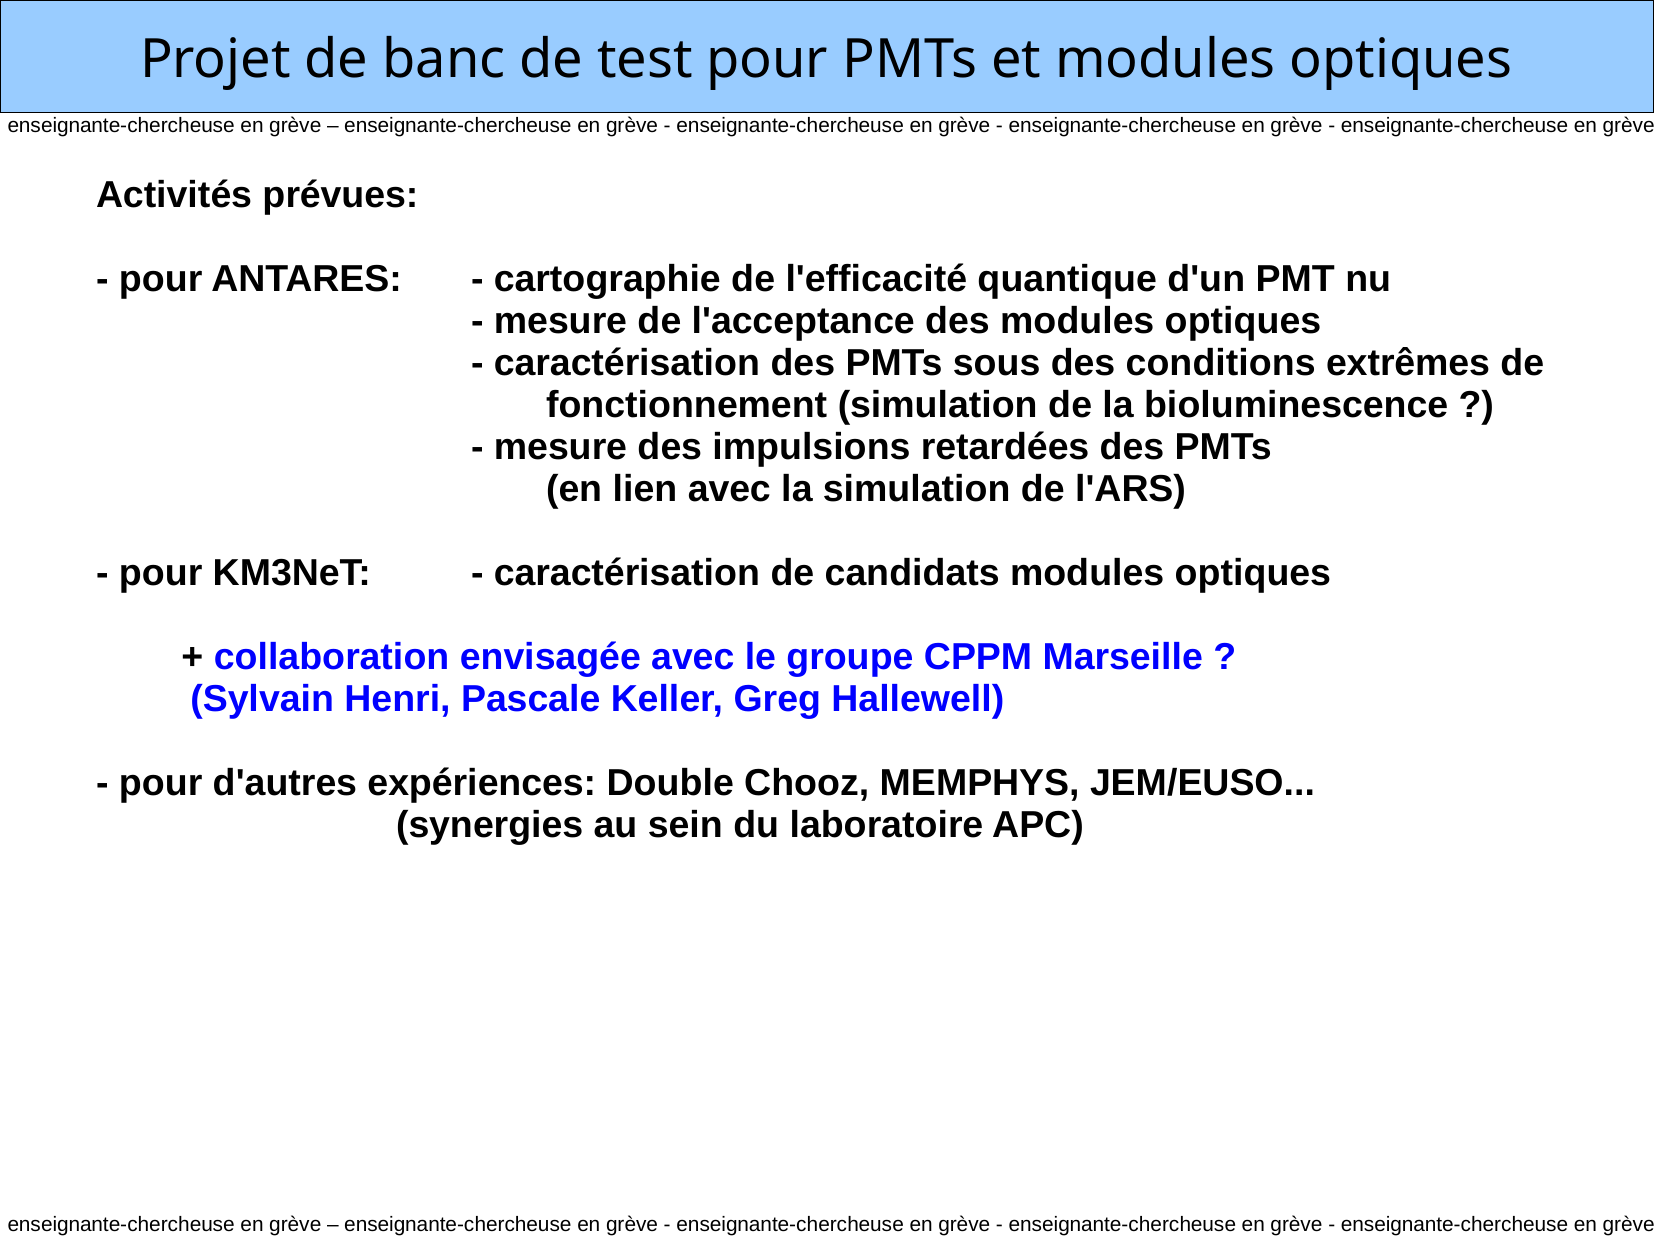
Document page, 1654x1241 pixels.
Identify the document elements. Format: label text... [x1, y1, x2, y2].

text_box Projet de banc de test pour PMTs et modules optiques [0, 0, 1654, 106]
text_box Activités prévues: - pour ANTARES: - cartographie de l'efficacité quantique d'un PMT nu - mesure de l'acceptance des modules optiques - caractérisation des PMTs sous des conditions extrêmes de fonctionnement (simulation de la bioluminescence ?) - mesure des impulsions retardées des PMTs (en lien avec la simulation de l'ARS) - pour KM3NeT: - caractérisation de candidats modules optiques + collaboration envisagée avec le groupe CPPM Marseille ? (Sylvain Henri, Pascale Keller, Greg Hallewell) - pour d'autres expériences: Double Chooz, MEMPHYS, JEM/EUSO... (synergies au sein du laboratoire APC) [81, 165, 1561, 1006]
text_box enseignante-chercheuse en grève – enseignante-chercheuse en grève - enseignante-chercheuse en grève - enseignante-chercheuse en grève - enseignante-chercheuse en grève - [0, 106, 1654, 148]
text_box enseignante-chercheuse en grève – enseignante-chercheuse en grève - enseignante-chercheuse en grève - enseignante-chercheuse en grève - enseignante-chercheuse en grève - [0, 1205, 1654, 1241]
